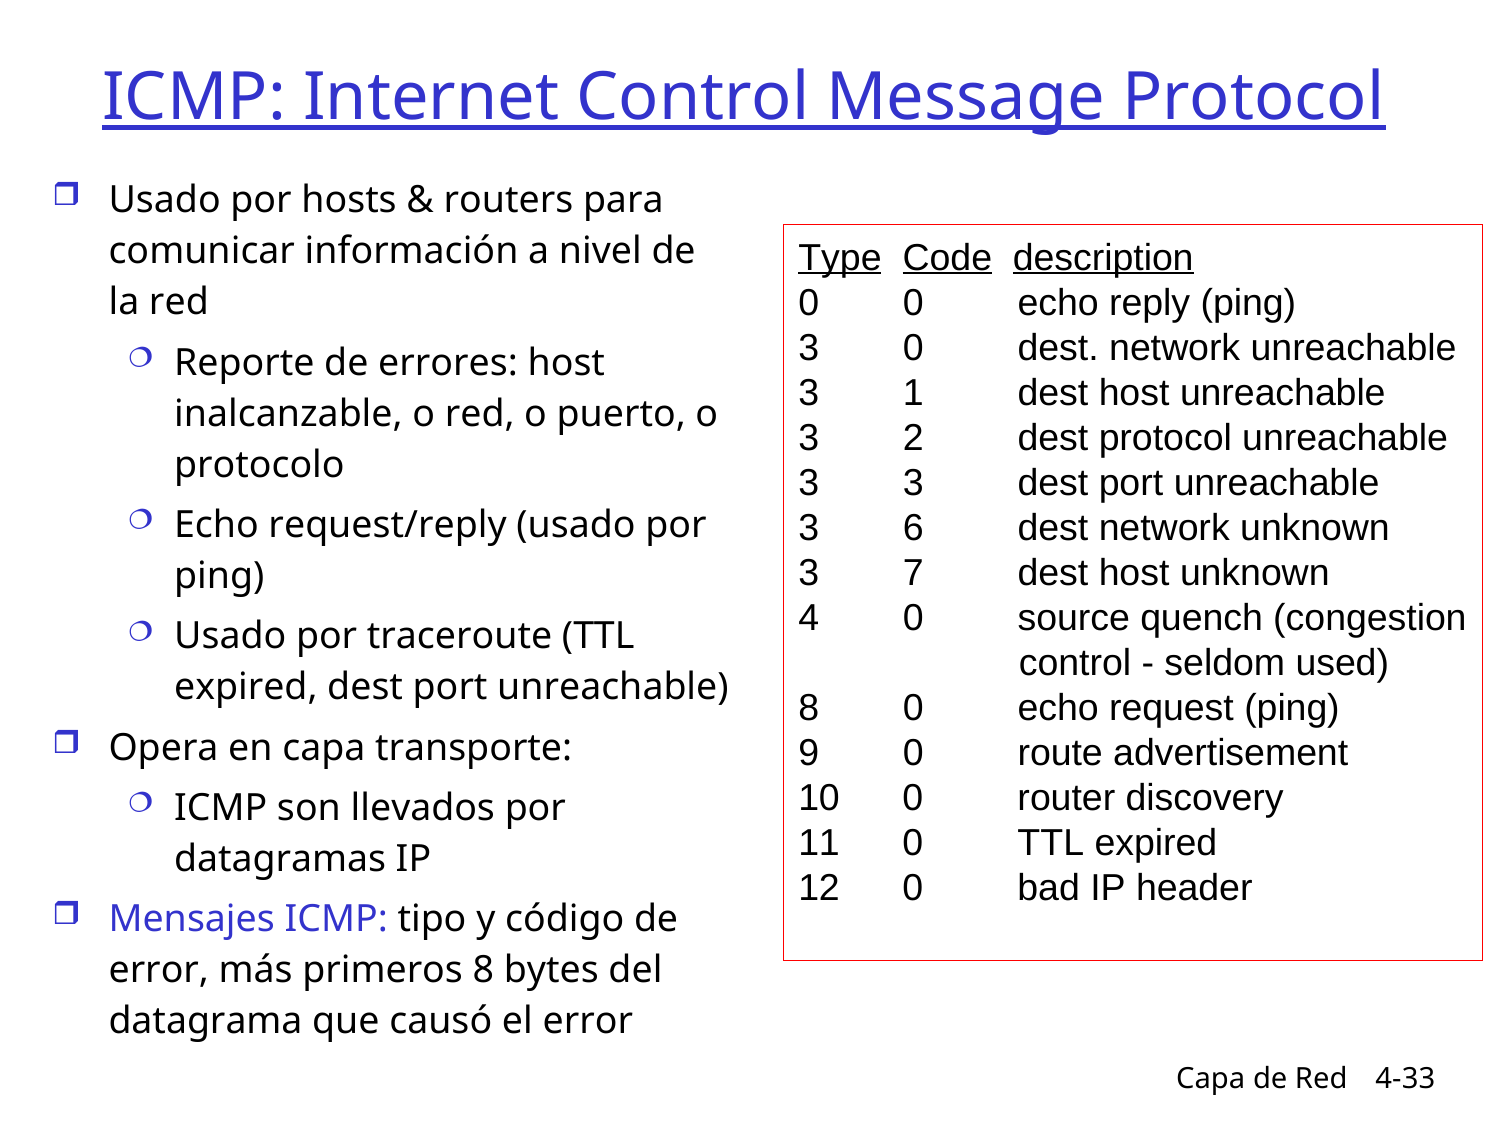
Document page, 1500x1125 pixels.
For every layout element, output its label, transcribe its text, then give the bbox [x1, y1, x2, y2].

text_box Type Code description 0 0 echo reply (ping) 3 0 dest. network unreachable 3 1 dest host unreachable 3 2 dest protocol unreachable 3 3 dest port unreachable 3 6 dest network unknown 3 7 dest host unknown 4 0 source quench (congestion control - seldom used) 8 0 echo request (ping) 9 0 route advertisement 10 0 router discovery 11 0 TTL expired 12 0 bad IP header [783, 224, 1483, 961]
list Usado por hosts & routers para comunicar información a nivel de la red Reporte de errores: host inalcanzable, o red, o puerto, o protocolo Echo request/reply (usado por ping) Usado por traceroute (TTL expired, dest port unreachable) Opera en capa transporte: ICMP son llevados por datagramas IP Mensajes ICMP: tipo y código de error, más primeros 8 bytes del datagrama que causó el error [37, 164, 751, 928]
title ICMP: Internet Control Message Protocol [87, 37, 1421, 150]
